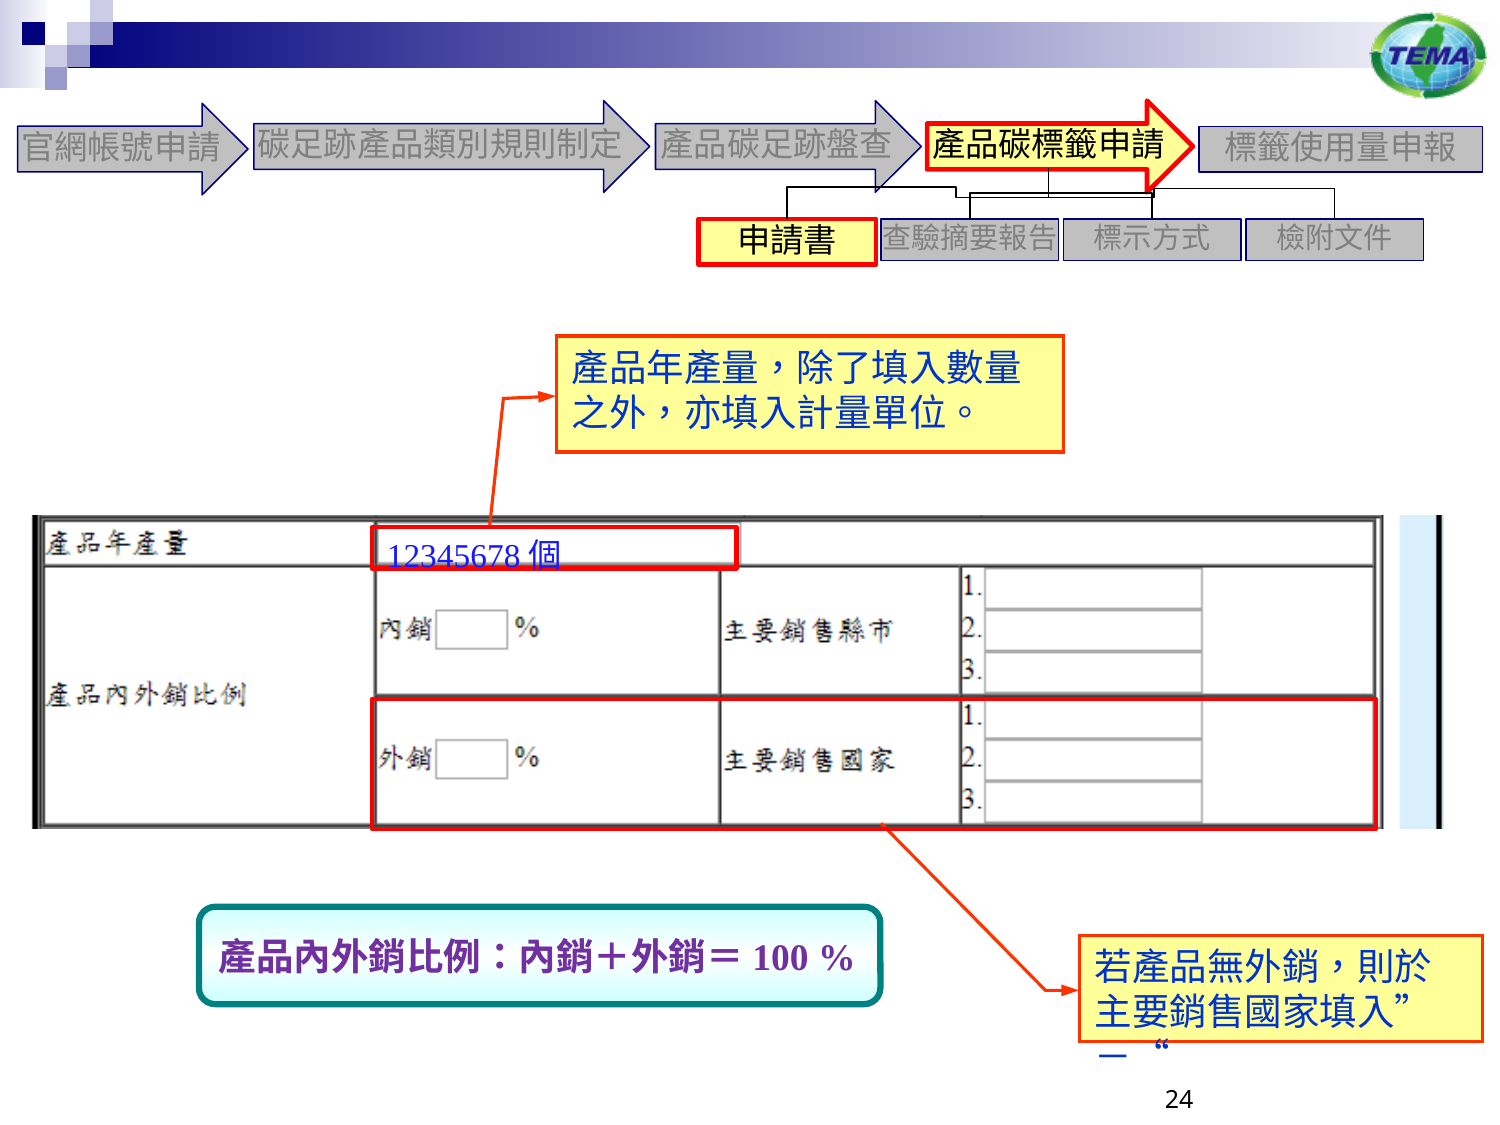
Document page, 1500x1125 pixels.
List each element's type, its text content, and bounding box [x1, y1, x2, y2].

text_box 碳足跡產品類別規則制定 [253, 100, 650, 193]
picture [374, 701, 1374, 827]
text_box 官網帳號申請 [17, 103, 249, 195]
text_box 產品碳足跡盤查 [655, 100, 922, 189]
text_box 產品內外銷比例：內銷＋外銷＝100 % [198, 906, 881, 1005]
text_box 申請書 [699, 219, 876, 265]
text_box 標籤使用量申報 [1199, 126, 1482, 172]
text_box 12345678個 [372, 527, 737, 568]
text_box 產品年產量，除了填入數量之外，亦填入計量單位。 [557, 336, 1064, 452]
text_box 23 [1149, 1050, 1500, 1125]
text_box 查驗摘要報告 [881, 219, 1058, 260]
text_box 標示方式 [1064, 219, 1241, 260]
text_box 檢附文件 [1246, 219, 1423, 260]
text_box 產品碳標籤申請 [927, 100, 1193, 193]
text_box 若產品無外銷，則於主要銷售國家填入”－“ [1080, 936, 1482, 1041]
picture [29, 515, 1444, 829]
text_box 12345678個 [542, 543, 556, 565]
